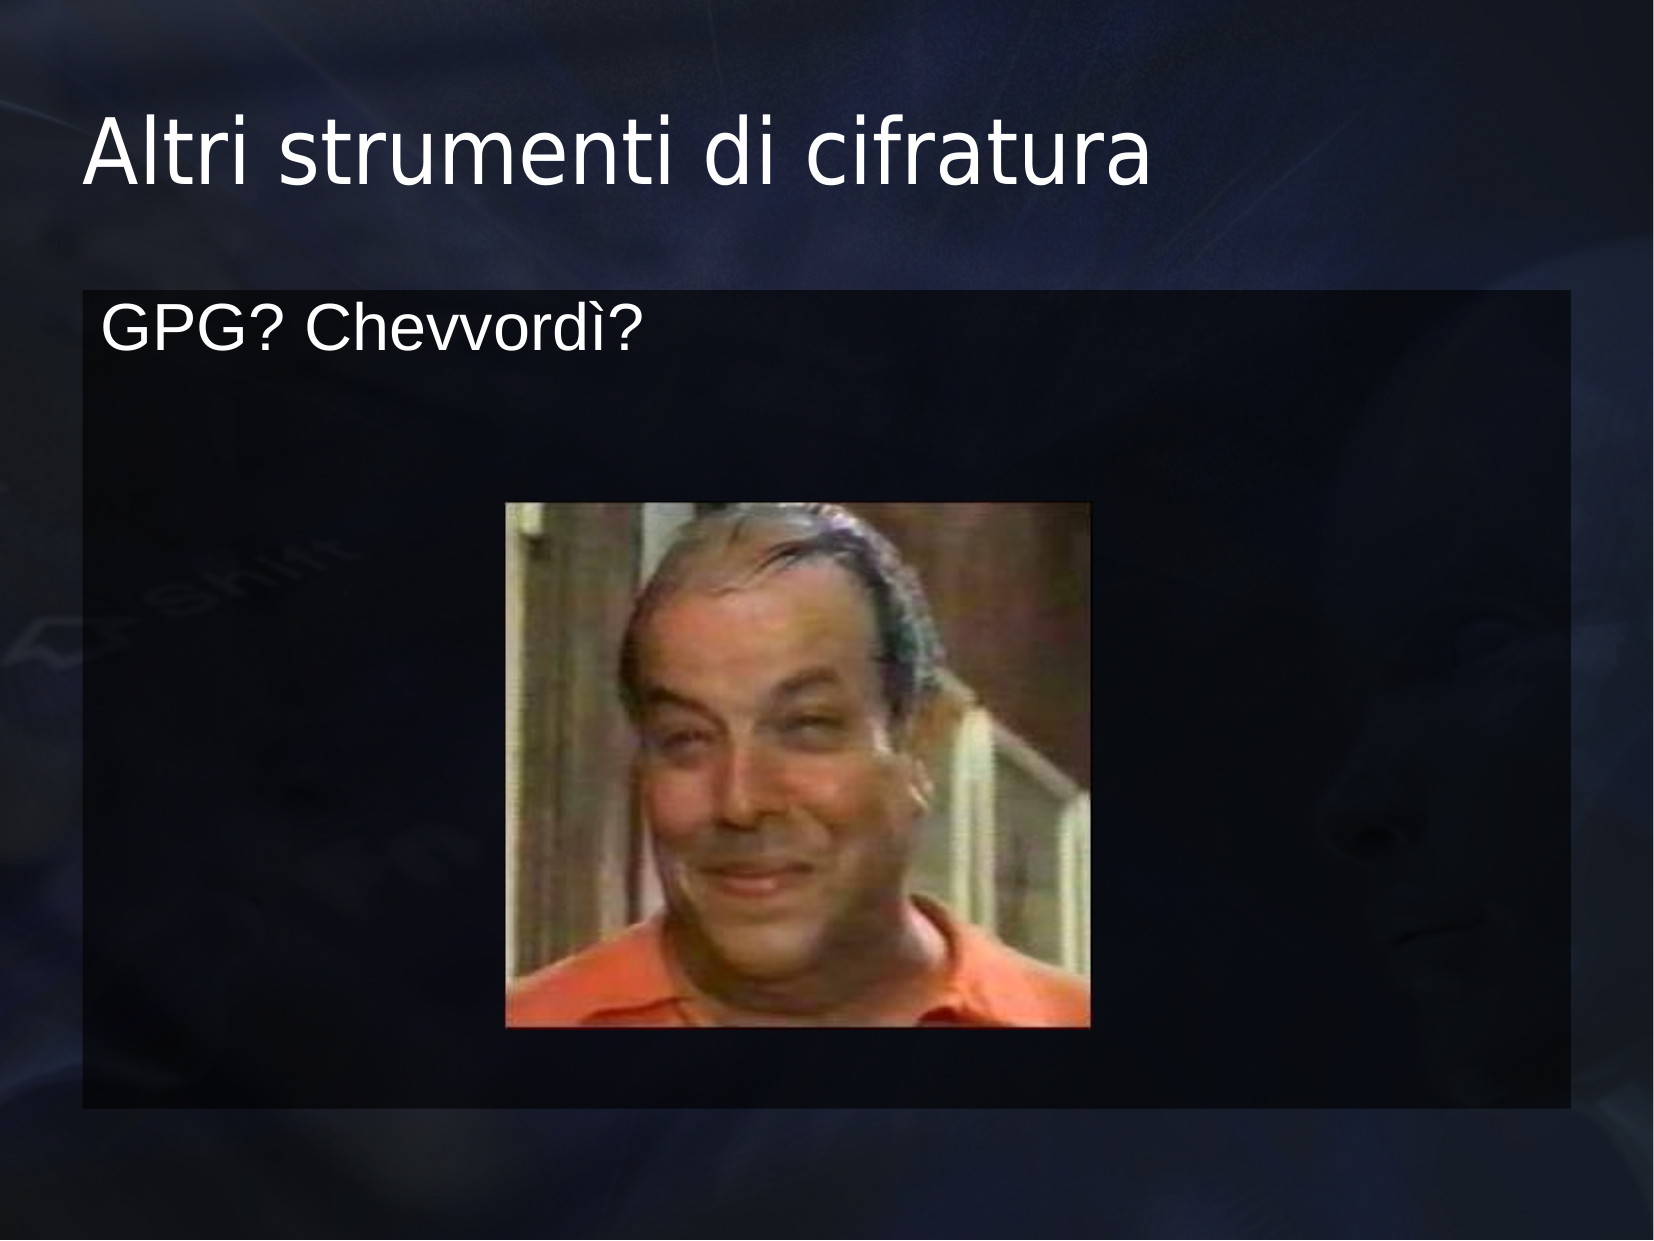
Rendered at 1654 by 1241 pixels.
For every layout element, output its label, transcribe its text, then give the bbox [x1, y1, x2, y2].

title Altri strumenti di cifratura [82, 56, 1571, 250]
list GPG? Chevvordì? [82, 290, 1571, 1094]
picture [0, 0, 1654, 1240]
